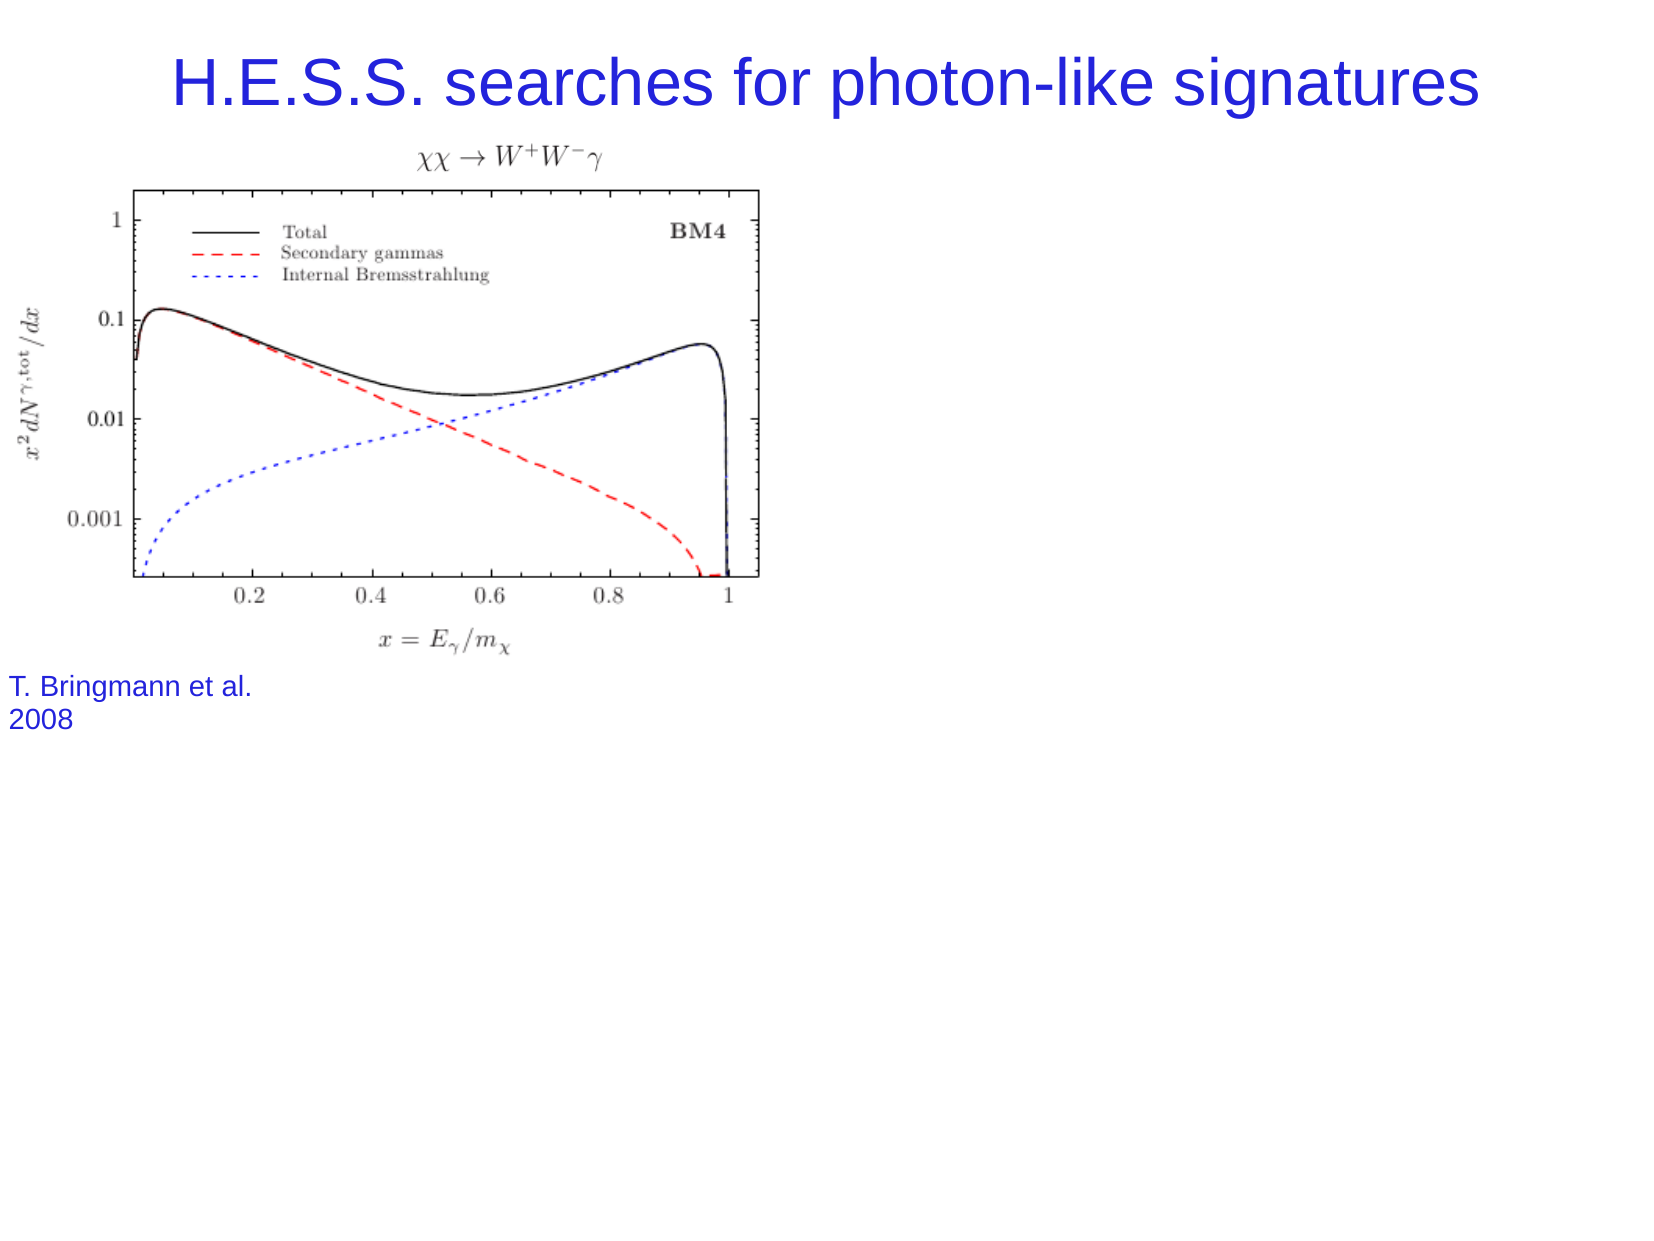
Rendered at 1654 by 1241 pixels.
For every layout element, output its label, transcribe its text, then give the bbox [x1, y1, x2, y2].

picture [2, 140, 802, 676]
title H.E.S.S. searches for photon-like signatures [82, 0, 1571, 186]
text_box T. Bringmann et al. 2008 [0, 662, 341, 711]
